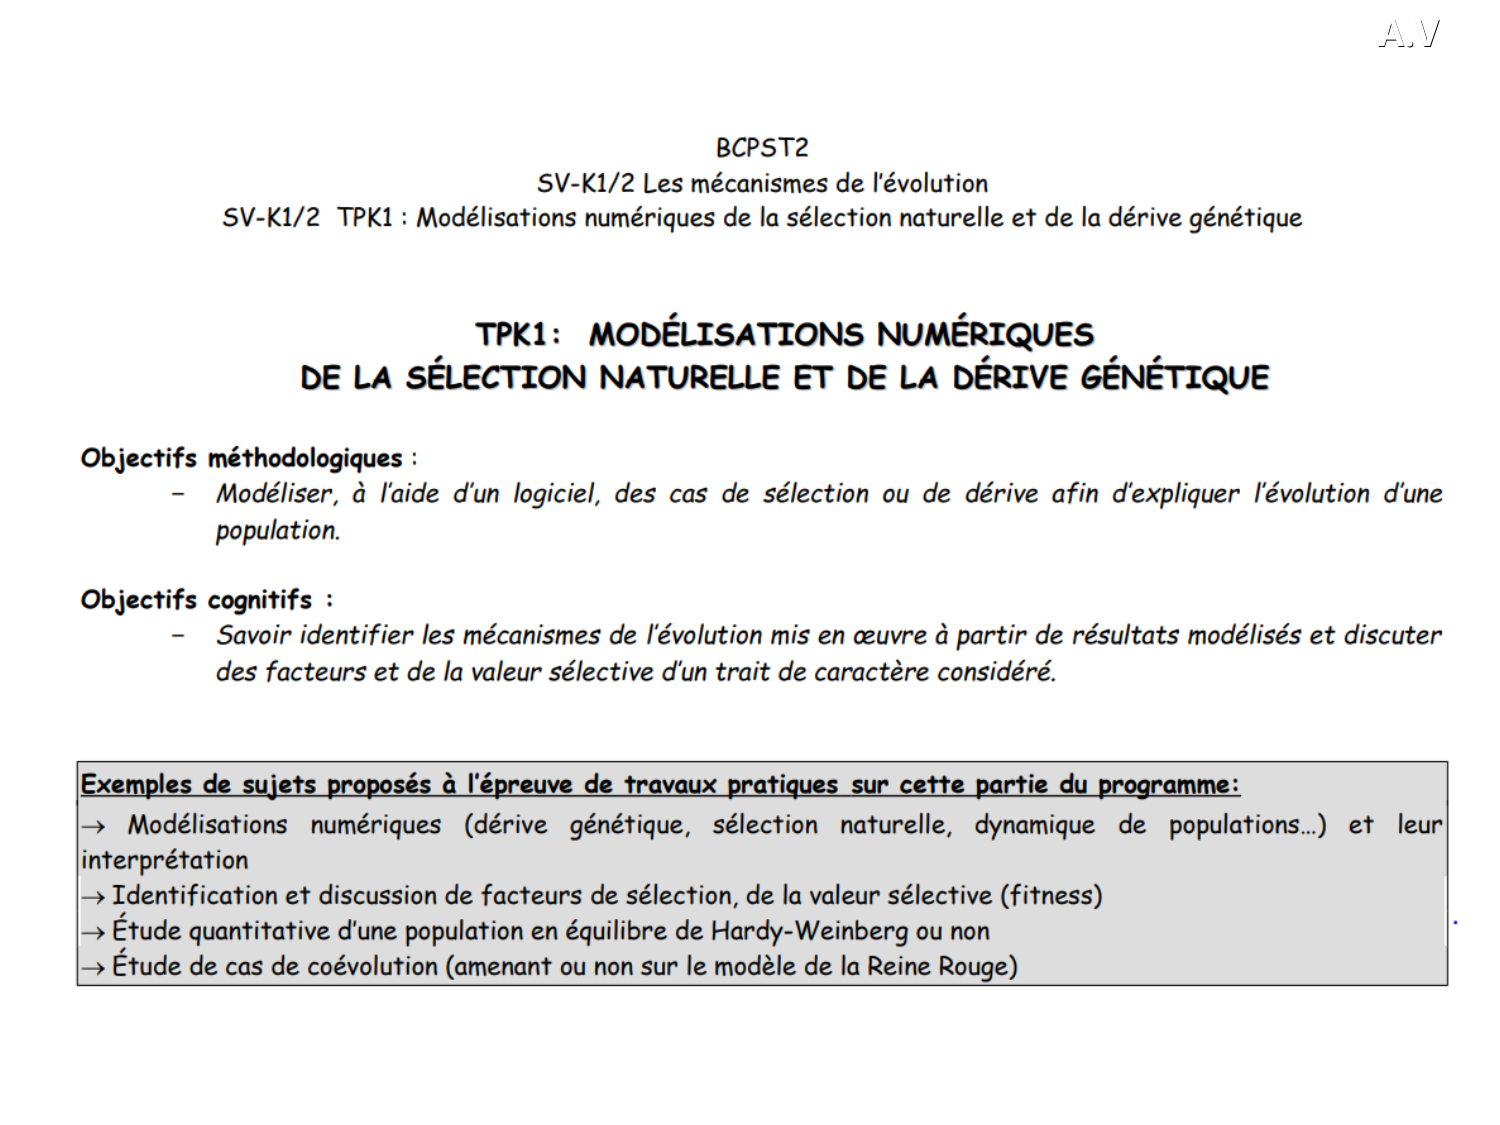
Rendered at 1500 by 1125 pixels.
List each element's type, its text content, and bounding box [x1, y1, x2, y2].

picture [24, 82, 1489, 1028]
text_box A.V [1363, 1, 1488, 63]
